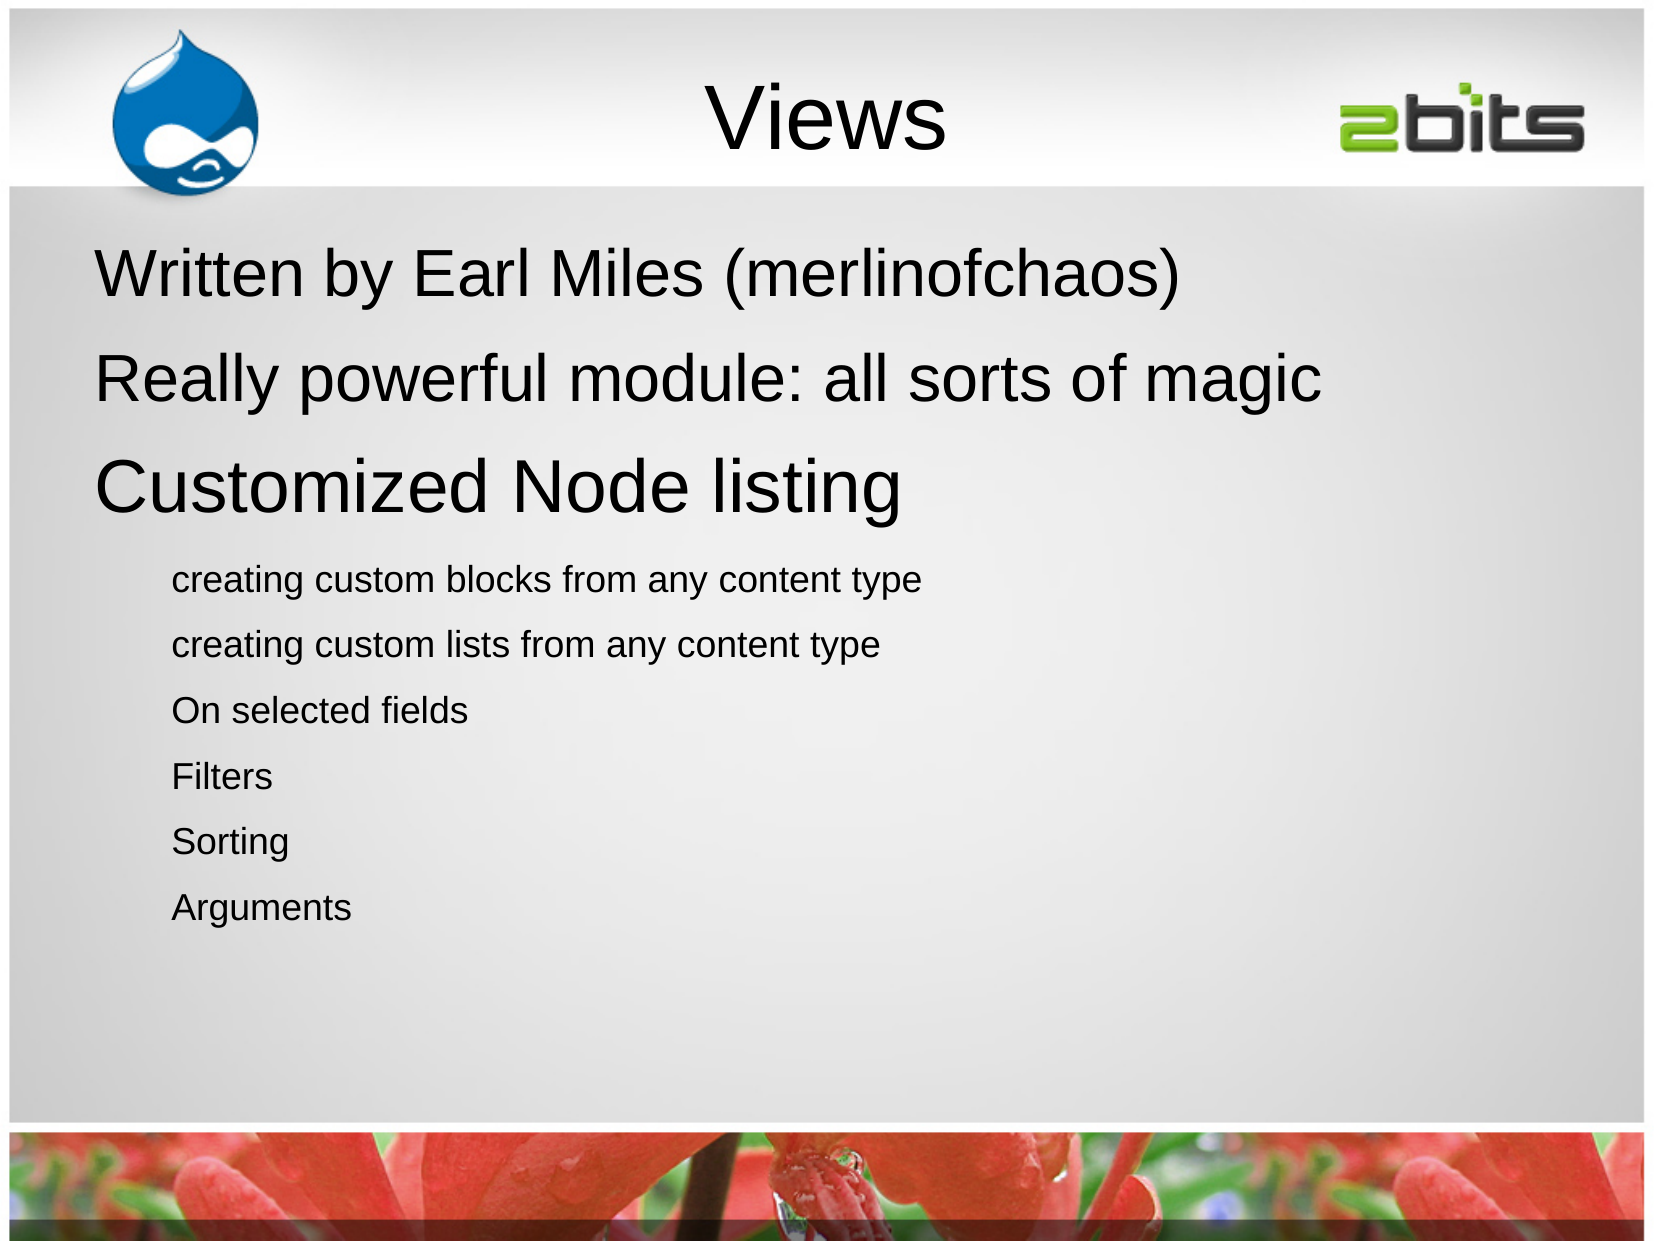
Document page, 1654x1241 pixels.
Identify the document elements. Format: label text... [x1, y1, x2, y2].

list Written by Earl Miles (merlinofchaos) Really powerful module: all sorts of magic Customized Node listing creating custom blocks from any content type creating custom lists from any content type On selected fields Filters Sorting Arguments [76, 236, 1565, 1093]
picture [0, 0, 1654, 1241]
title Views [82, 21, 1571, 214]
